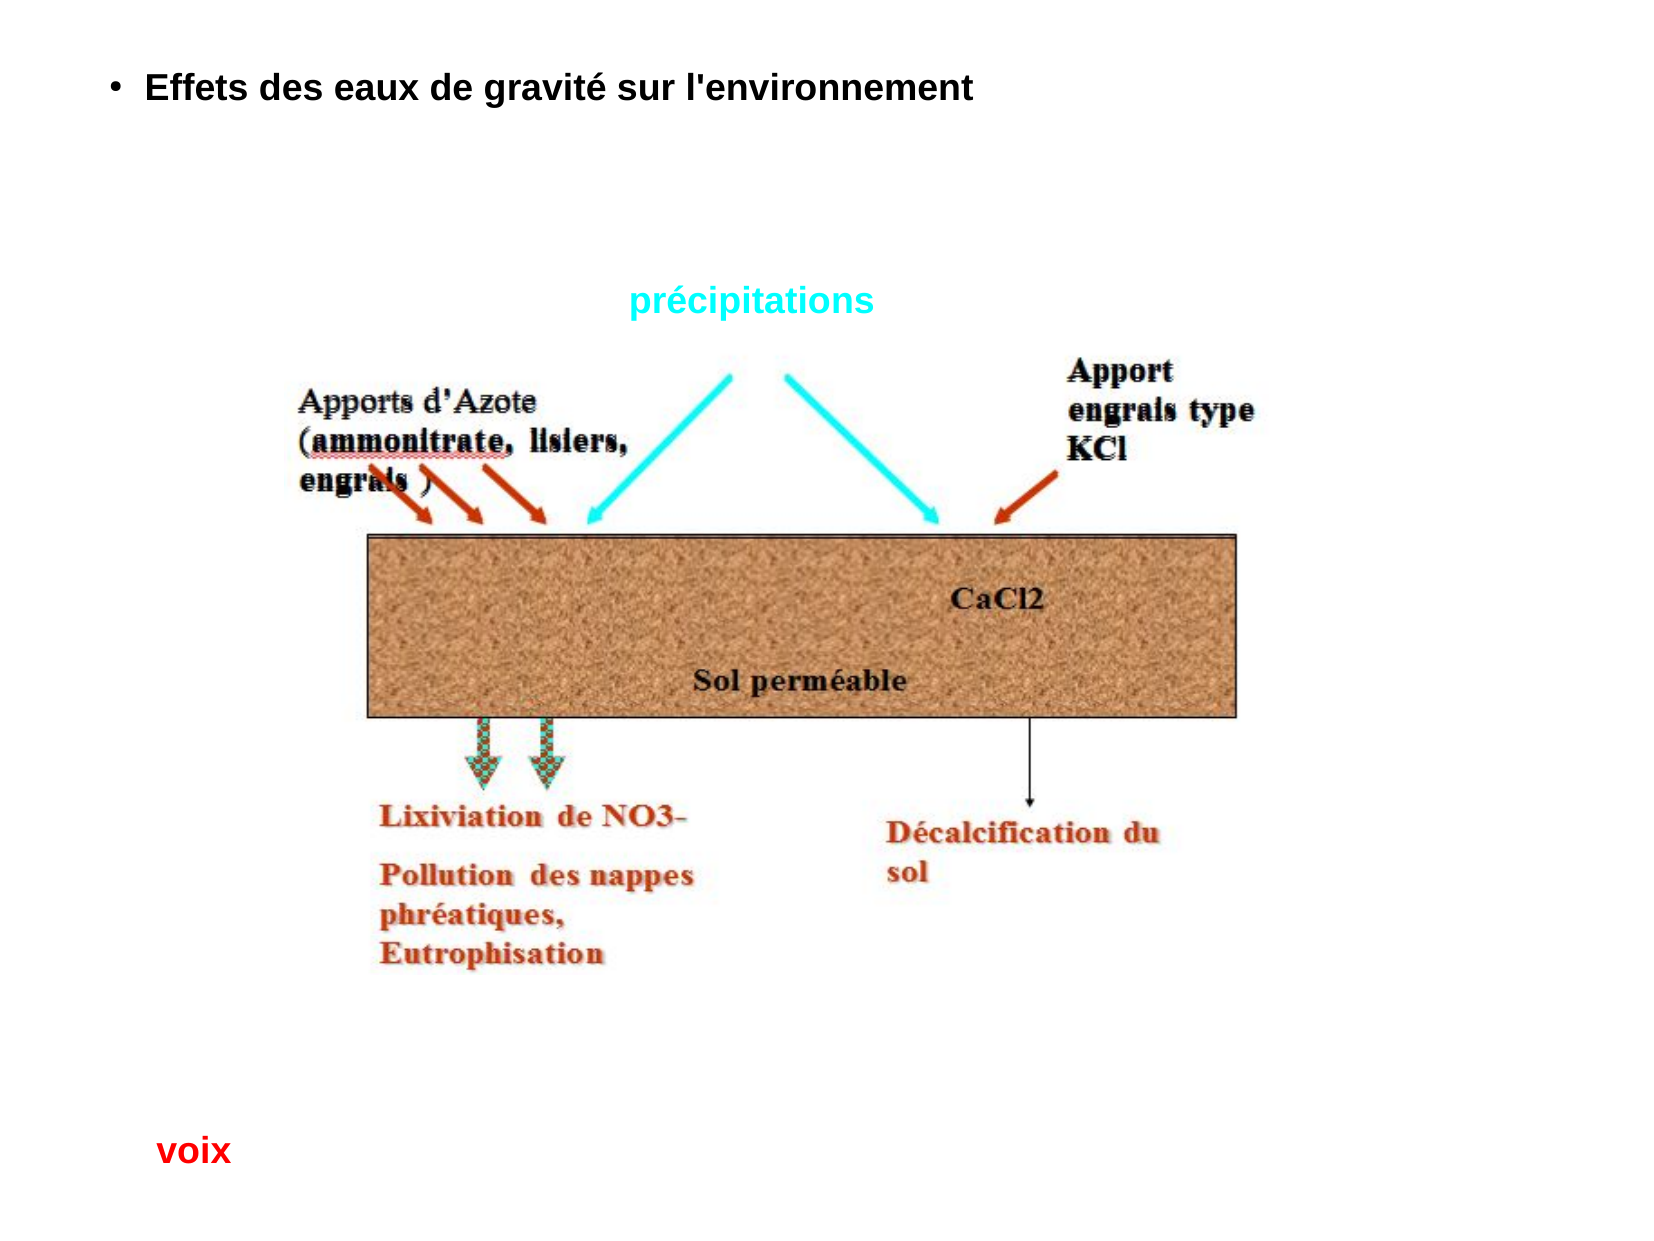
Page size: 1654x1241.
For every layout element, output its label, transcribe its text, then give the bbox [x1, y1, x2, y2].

picture [276, 290, 1344, 1010]
text_box voix [141, 1122, 567, 1181]
text_box Effets des eaux de gravité sur l'environnement [94, 59, 1571, 118]
text_box précipitations [614, 272, 969, 330]
